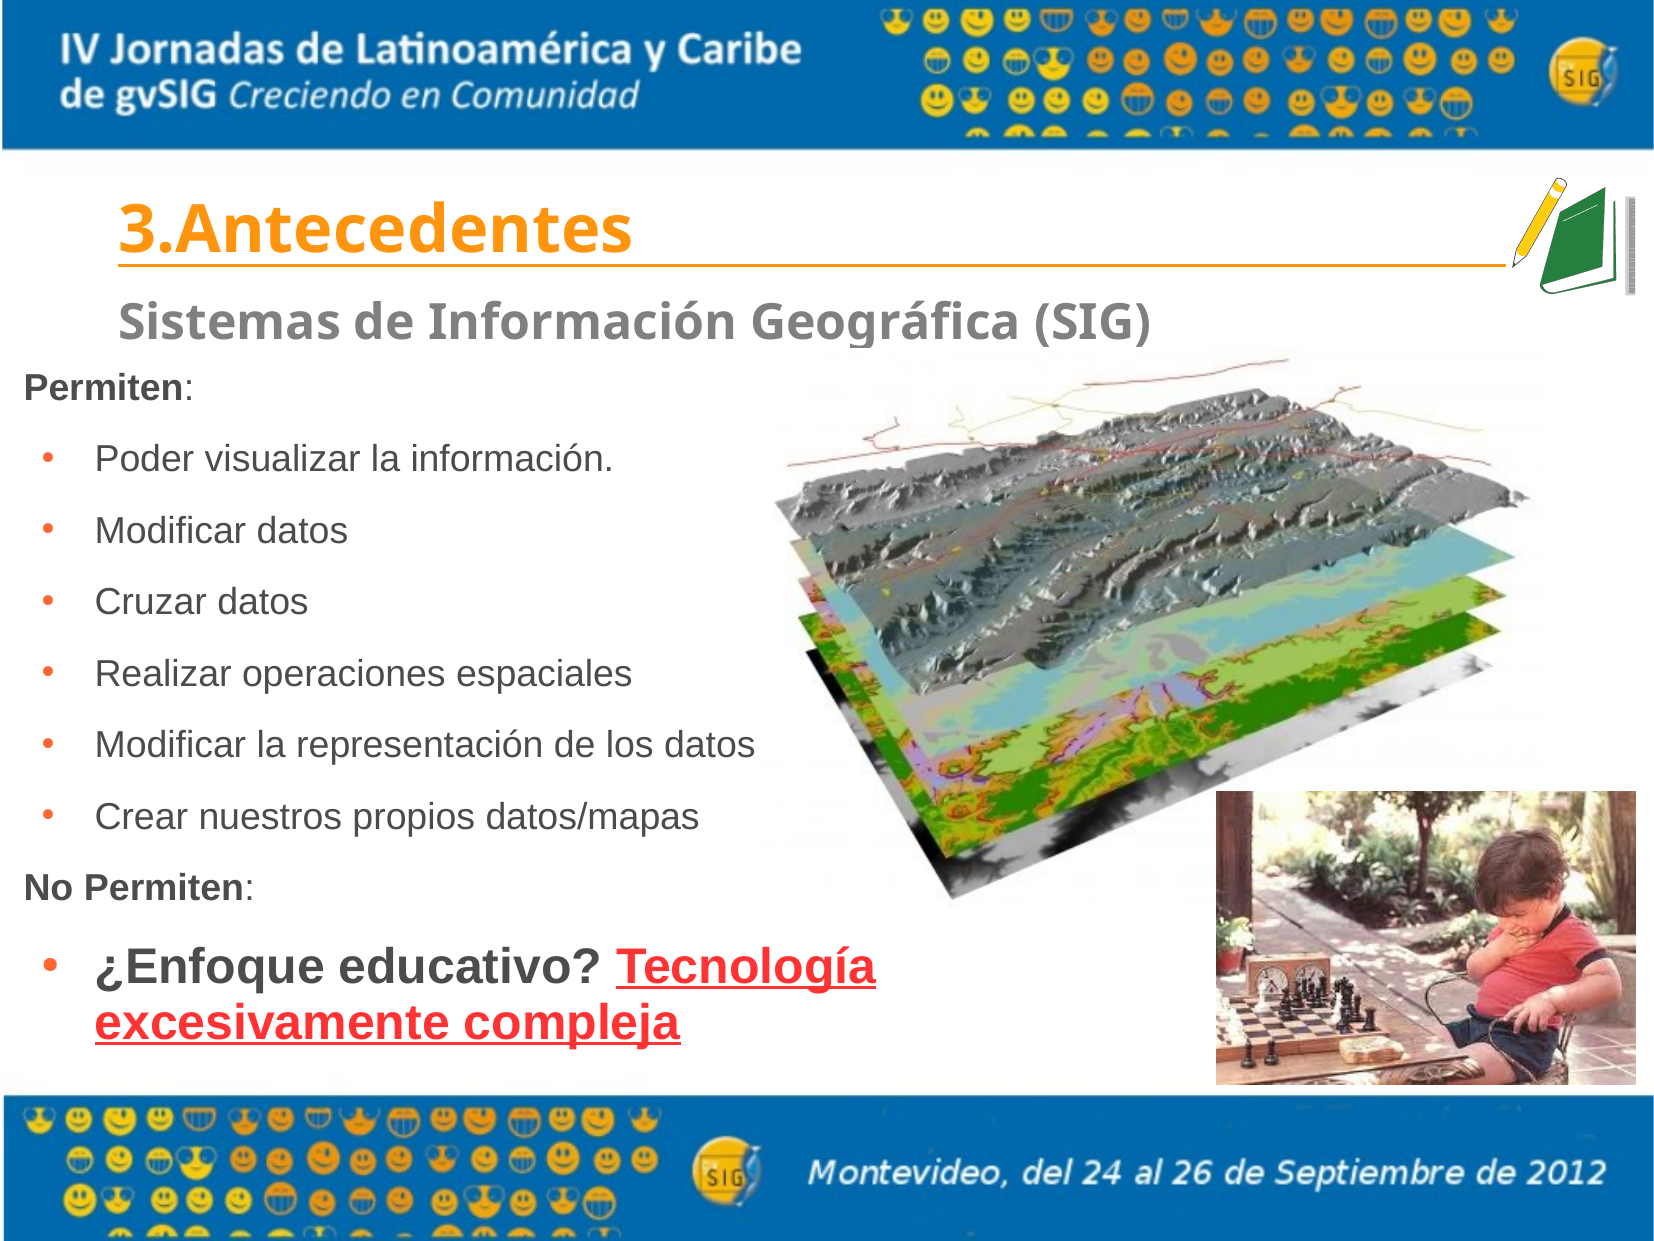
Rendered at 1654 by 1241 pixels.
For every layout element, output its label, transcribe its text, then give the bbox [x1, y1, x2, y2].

list Permiten: Poder visualizar la información. Modificar datos Cruzar datos Realizar operaciones espaciales Modificar la representación de los datos Crear nuestros propios datos/mapas No Permiten: ¿Enfoque educativo? Tecnología excesivamente compleja [23, 366, 981, 1241]
title 3.Antecedentes [118, 187, 1511, 266]
title Sistemas de Información Geográfica (SIG) [118, 276, 1477, 365]
picture [1, 0, 1654, 1241]
